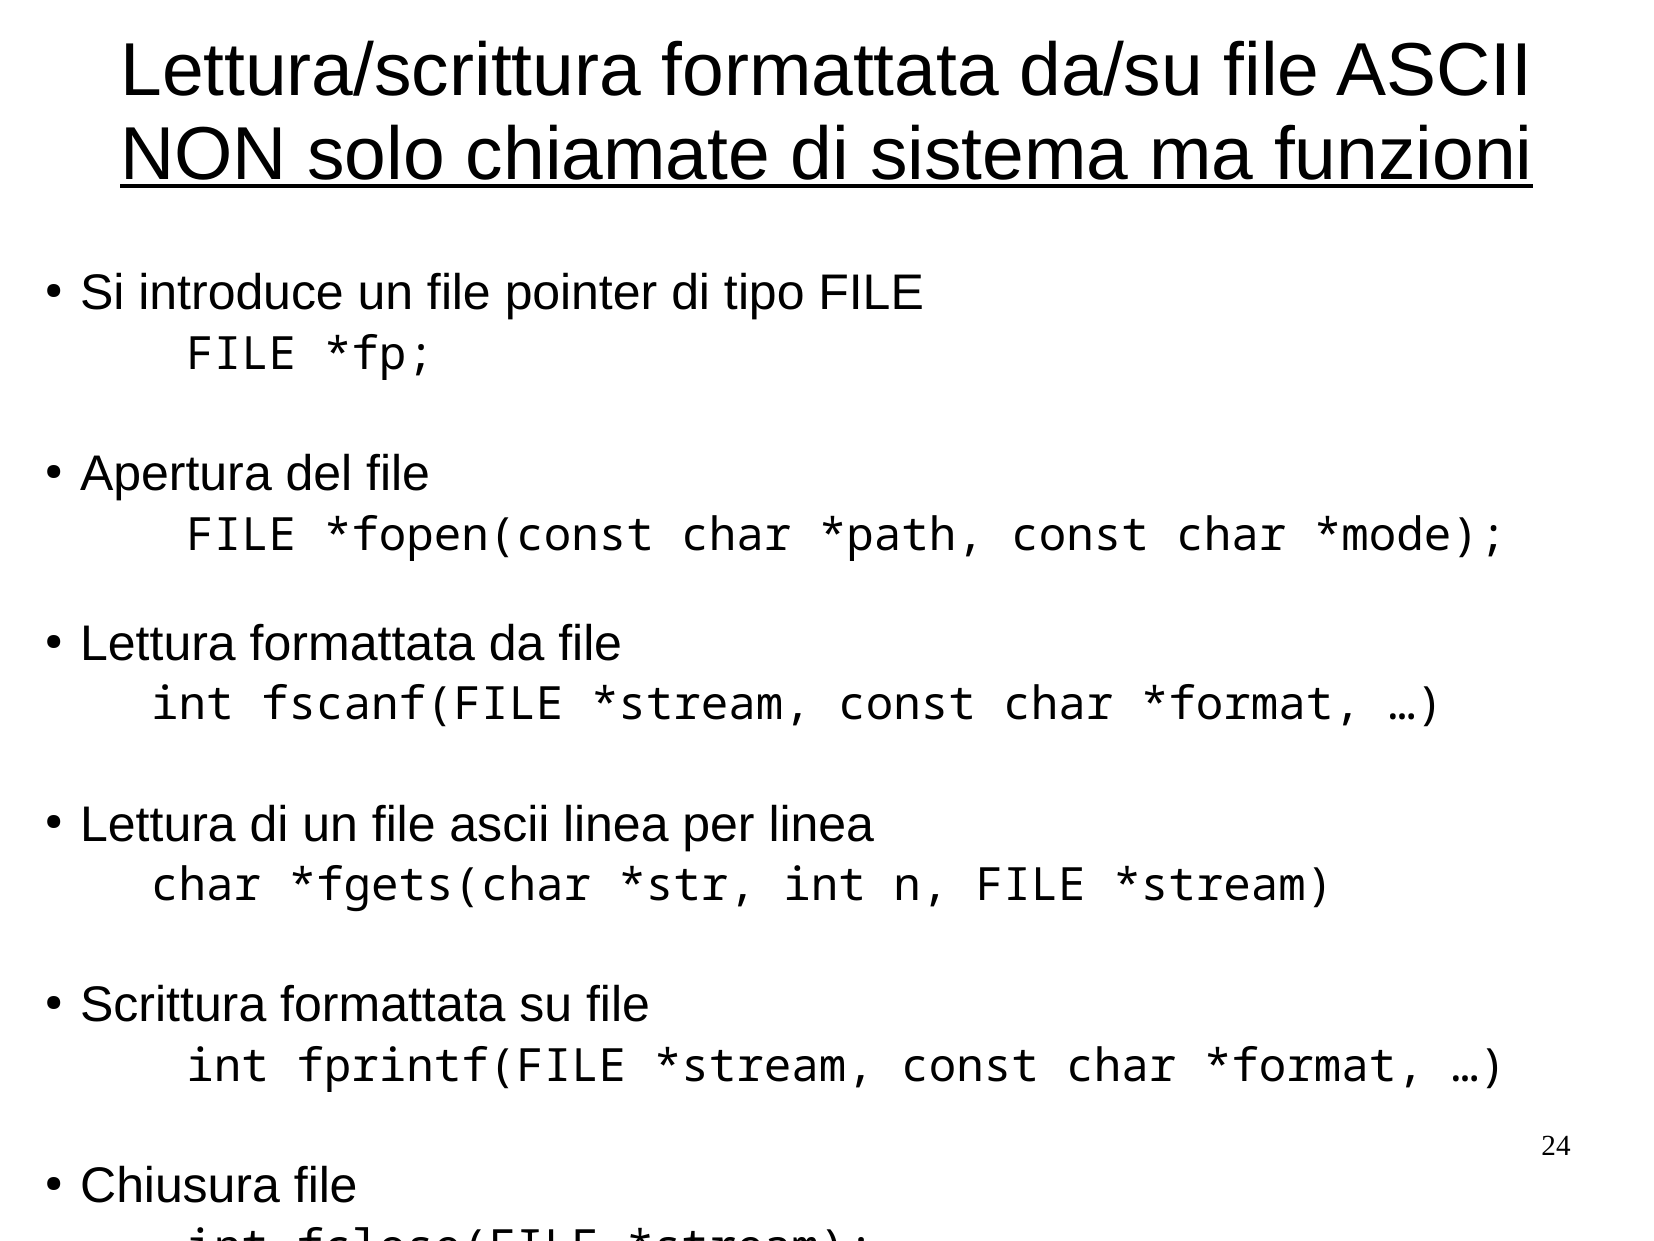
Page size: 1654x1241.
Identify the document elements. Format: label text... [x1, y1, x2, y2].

title Lettura/scrittura formattata da/su file ASCII NON solo chiamate di sistema ma funzioni [82, 8, 1571, 216]
text_box Si introduce un file pointer di tipo FILE FILE *fp; Apertura del file FILE *fopen(const char *path, const char *mode); Lettura formattata da file int fscanf(FILE *stream, const char *format, …) Lettura di un file ascii linea per linea char *fgets(char *str, int n, FILE *stream) Scrittura formattata su file int fprintf(FILE *stream, const char *format, …) Chiusura file int fclose(FILE *stream); [30, 257, 1636, 1241]
